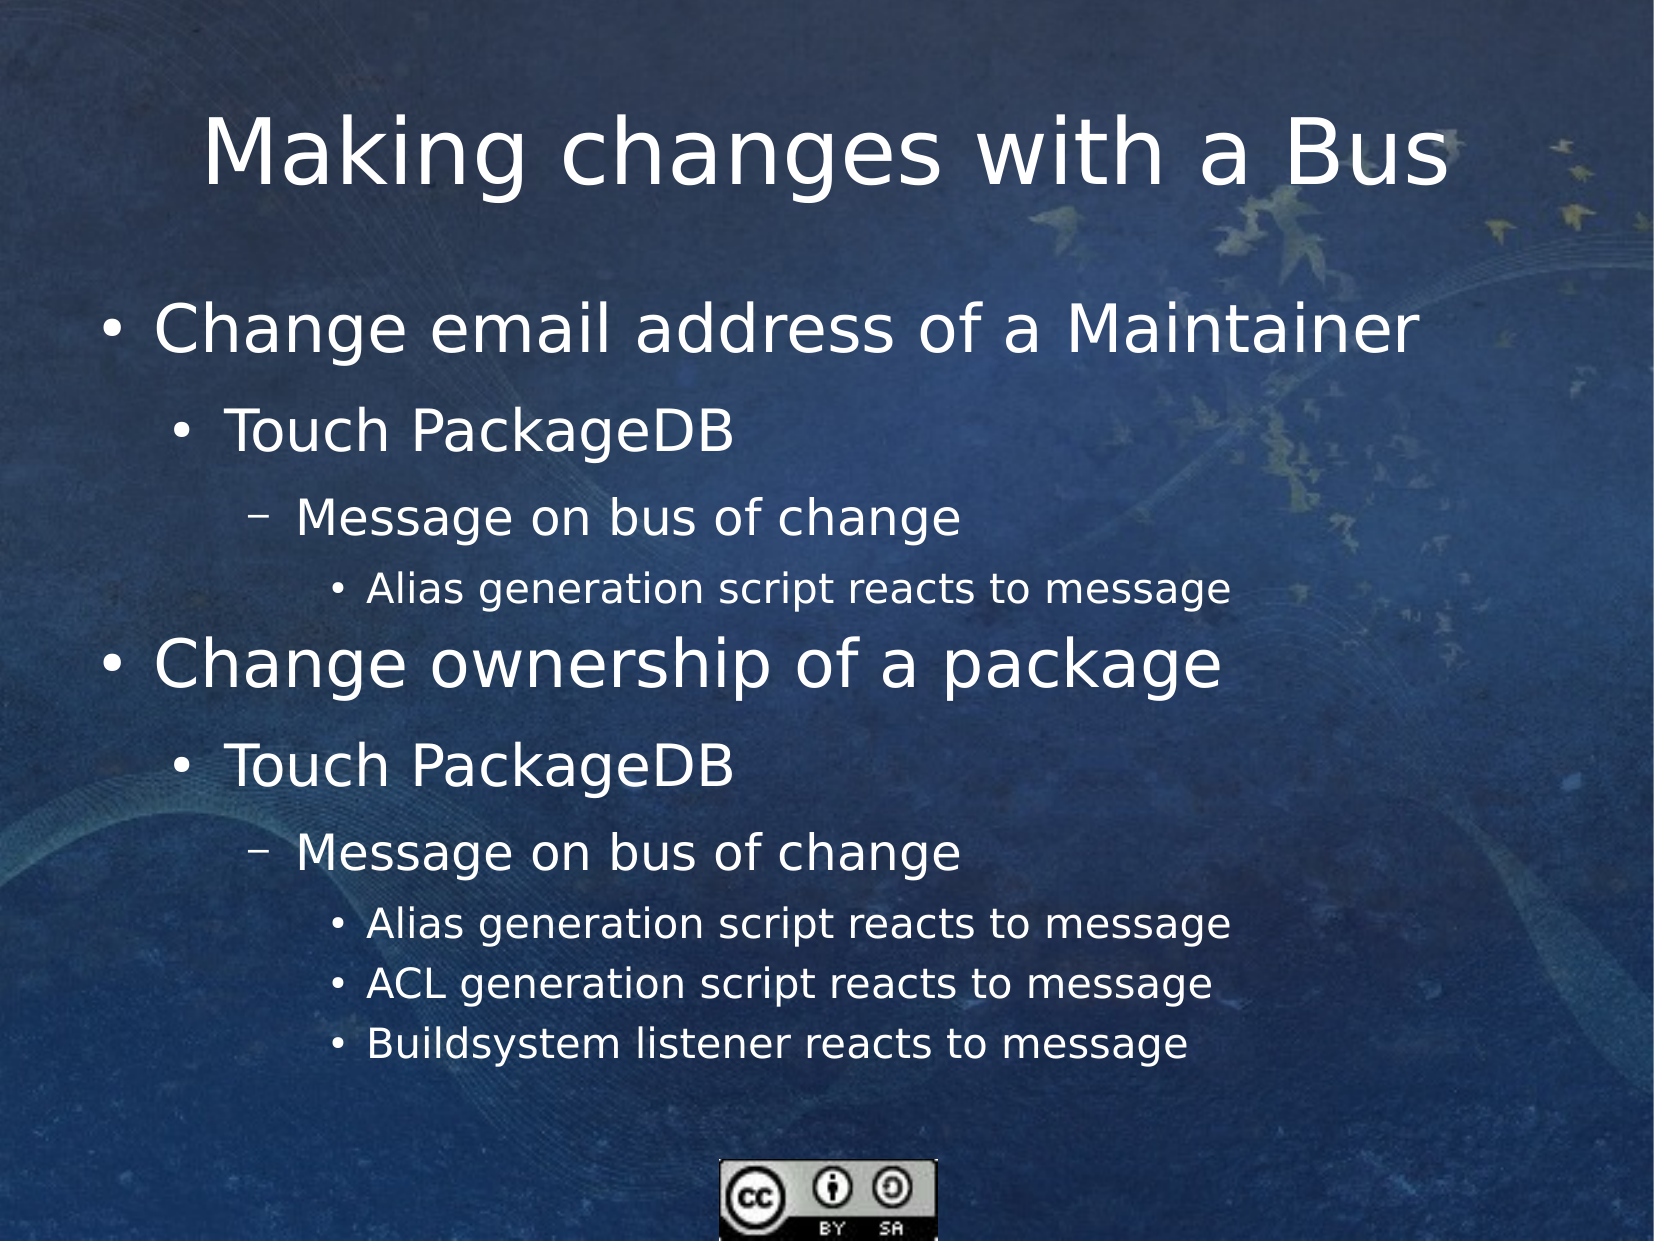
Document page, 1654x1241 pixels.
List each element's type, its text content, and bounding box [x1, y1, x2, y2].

list Change email address of a Maintainer Touch PackageDB Message on bus of change Alias generation script reacts to message Change ownership of a package Touch PackageDB Message on bus of change Alias generation script reacts to message ACL generation script reacts to message Buildsystem listener reacts to message [82, 290, 1571, 1094]
picture [0, 0, 1654, 1241]
title Making changes with a Bus [82, 56, 1571, 250]
